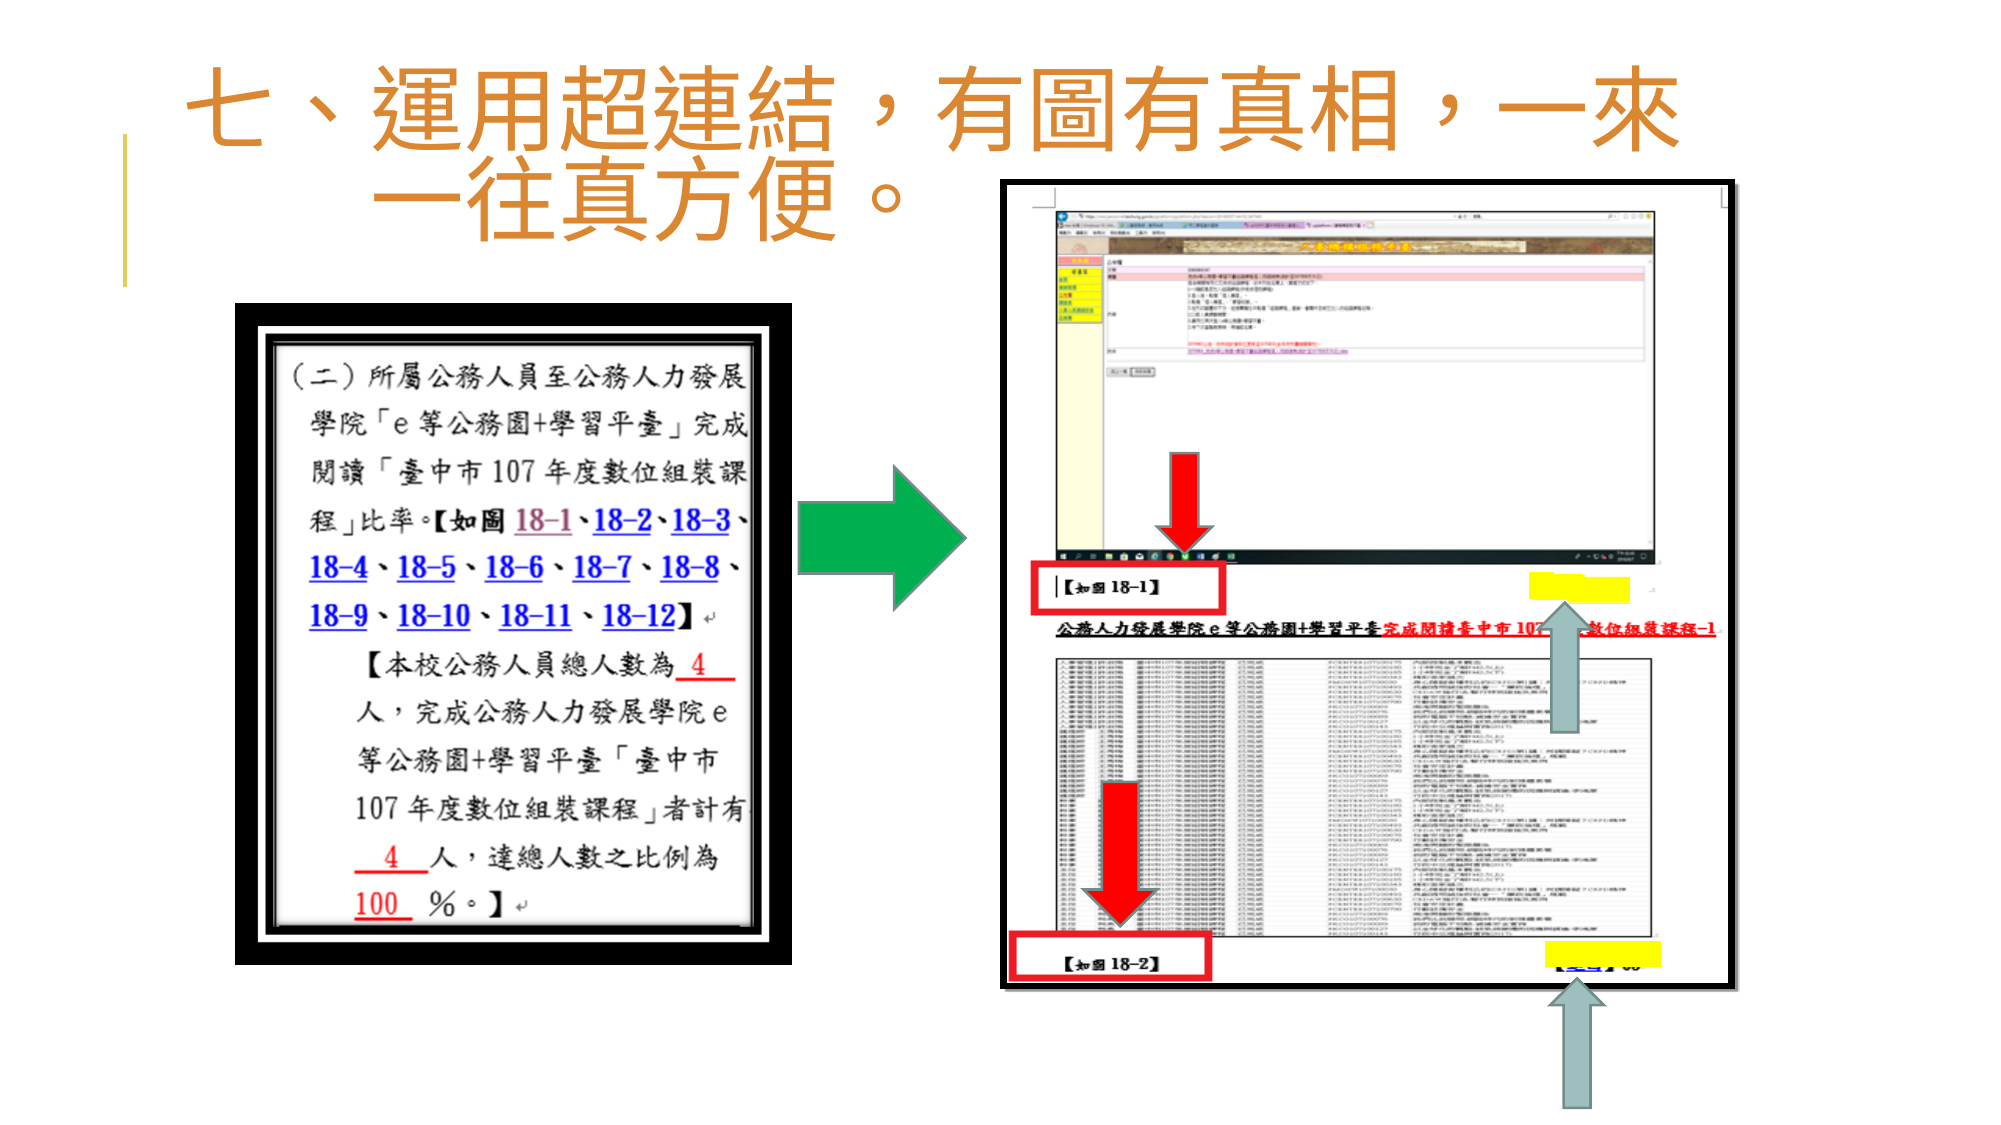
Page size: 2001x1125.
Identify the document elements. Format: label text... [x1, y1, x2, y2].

text_box [1537, 607, 1592, 733]
picture [235, 303, 792, 965]
text_box [1156, 453, 1213, 555]
text_box [1550, 978, 1604, 1108]
text_box [1083, 781, 1158, 927]
title 七、運用超連結，有圖有真相，一來 一往真方便。 [167, 96, 1763, 342]
text_box [798, 466, 966, 610]
picture [1006, 185, 1729, 983]
